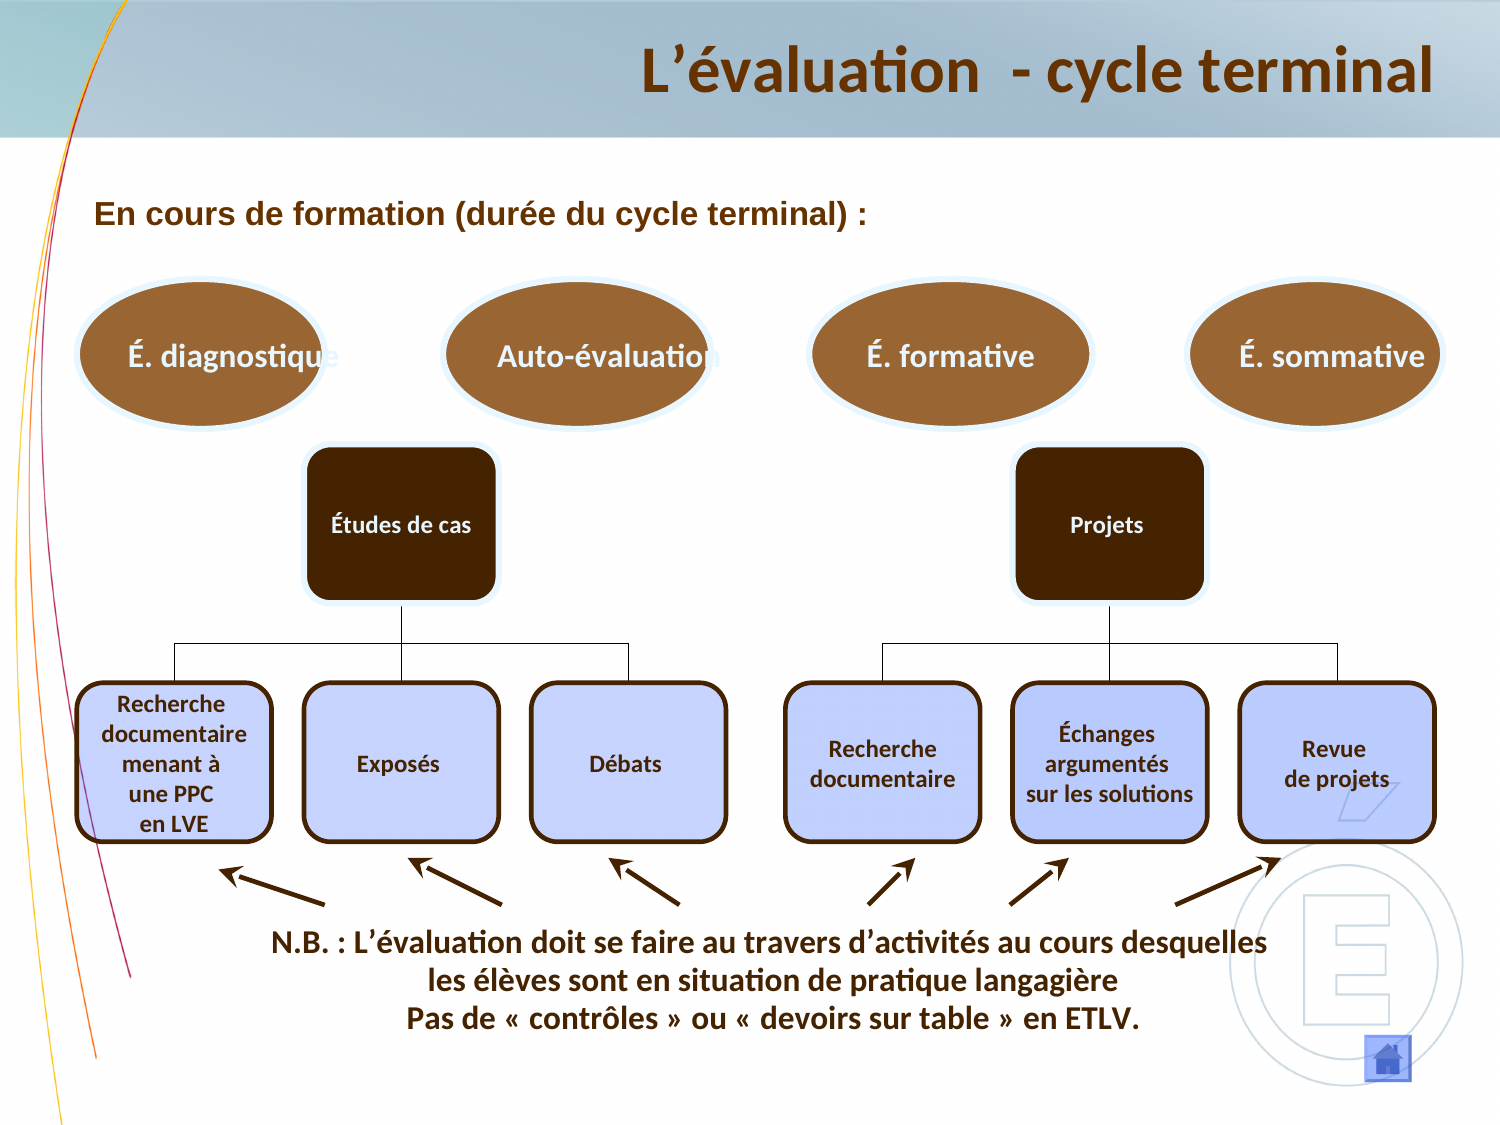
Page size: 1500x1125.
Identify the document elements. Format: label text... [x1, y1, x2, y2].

text_box [1365, 1034, 1412, 1083]
text_box N.B. : L’évaluation doit se faire au travers d’activités au cours desquelles les élèves sont en situation de pratique langagière Pas de « contrôles » ou « devoirs sur table » en ETLV. [147, 916, 1400, 1045]
text_box É. diagnostique [76, 278, 325, 429]
text_box Débats [531, 682, 726, 842]
text_box Recherche documentaire menant à une PPC en LVE [76, 682, 272, 842]
text_box Échanges argumentés sur les solutions [1012, 682, 1208, 842]
text_box Études de cas [303, 444, 499, 604]
text_box Recherche documentaire [785, 682, 981, 842]
text_box Revue de projets [1239, 682, 1435, 842]
title L’évaluation - cycle terminal [312, 0, 1451, 160]
text_box Projets [1012, 444, 1208, 604]
list [135, 240, 785, 1005]
text_box É. sommative [1186, 278, 1444, 429]
text_box En cours de formation (durée du cycle terminal) : [78, 184, 884, 240]
picture [0, 0, 1500, 1125]
text_box Auto-évaluation [442, 278, 712, 429]
text_box Exposés [303, 682, 499, 842]
text_box É. formative [809, 278, 1093, 429]
